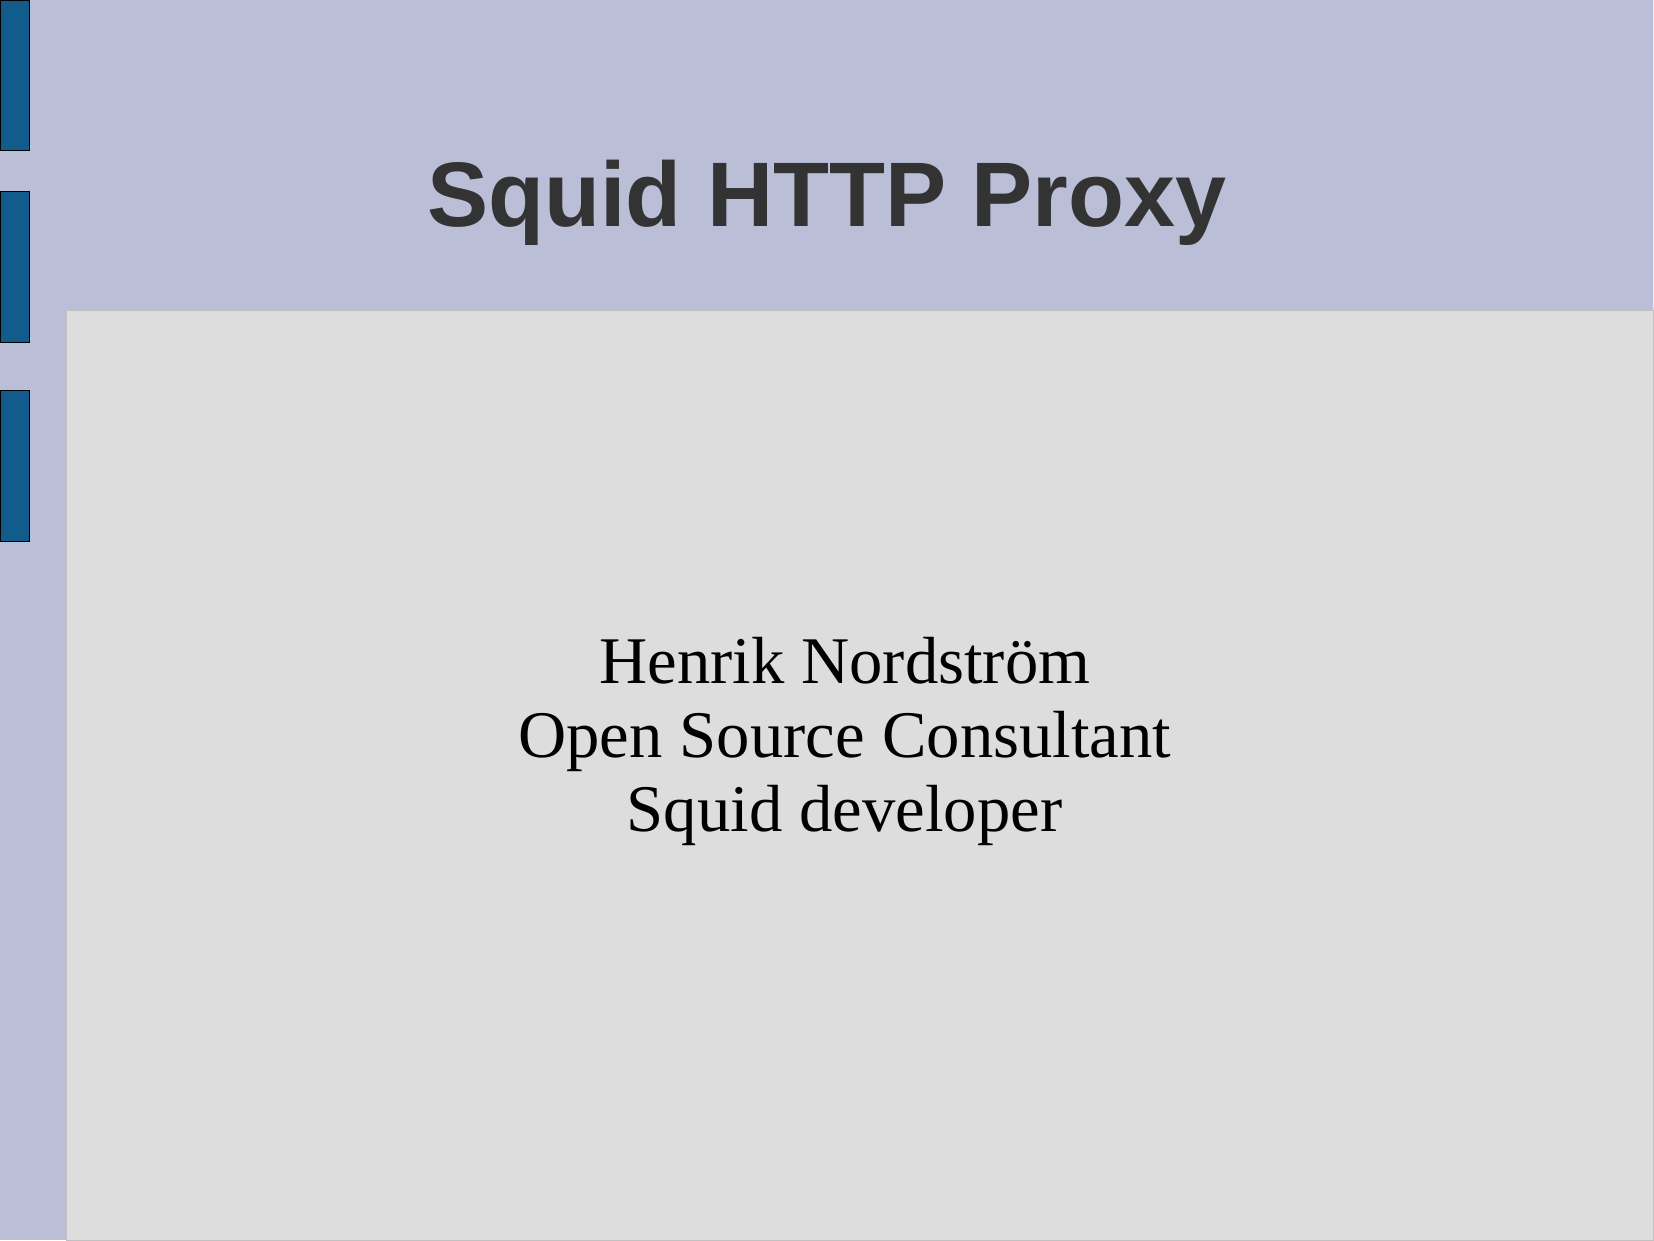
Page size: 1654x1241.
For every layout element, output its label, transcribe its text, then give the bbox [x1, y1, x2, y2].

title Squid HTTP Proxy [121, 91, 1534, 299]
subtitle Henrik Nordström Open Source Consultant Squid developer [121, 344, 1534, 1127]
